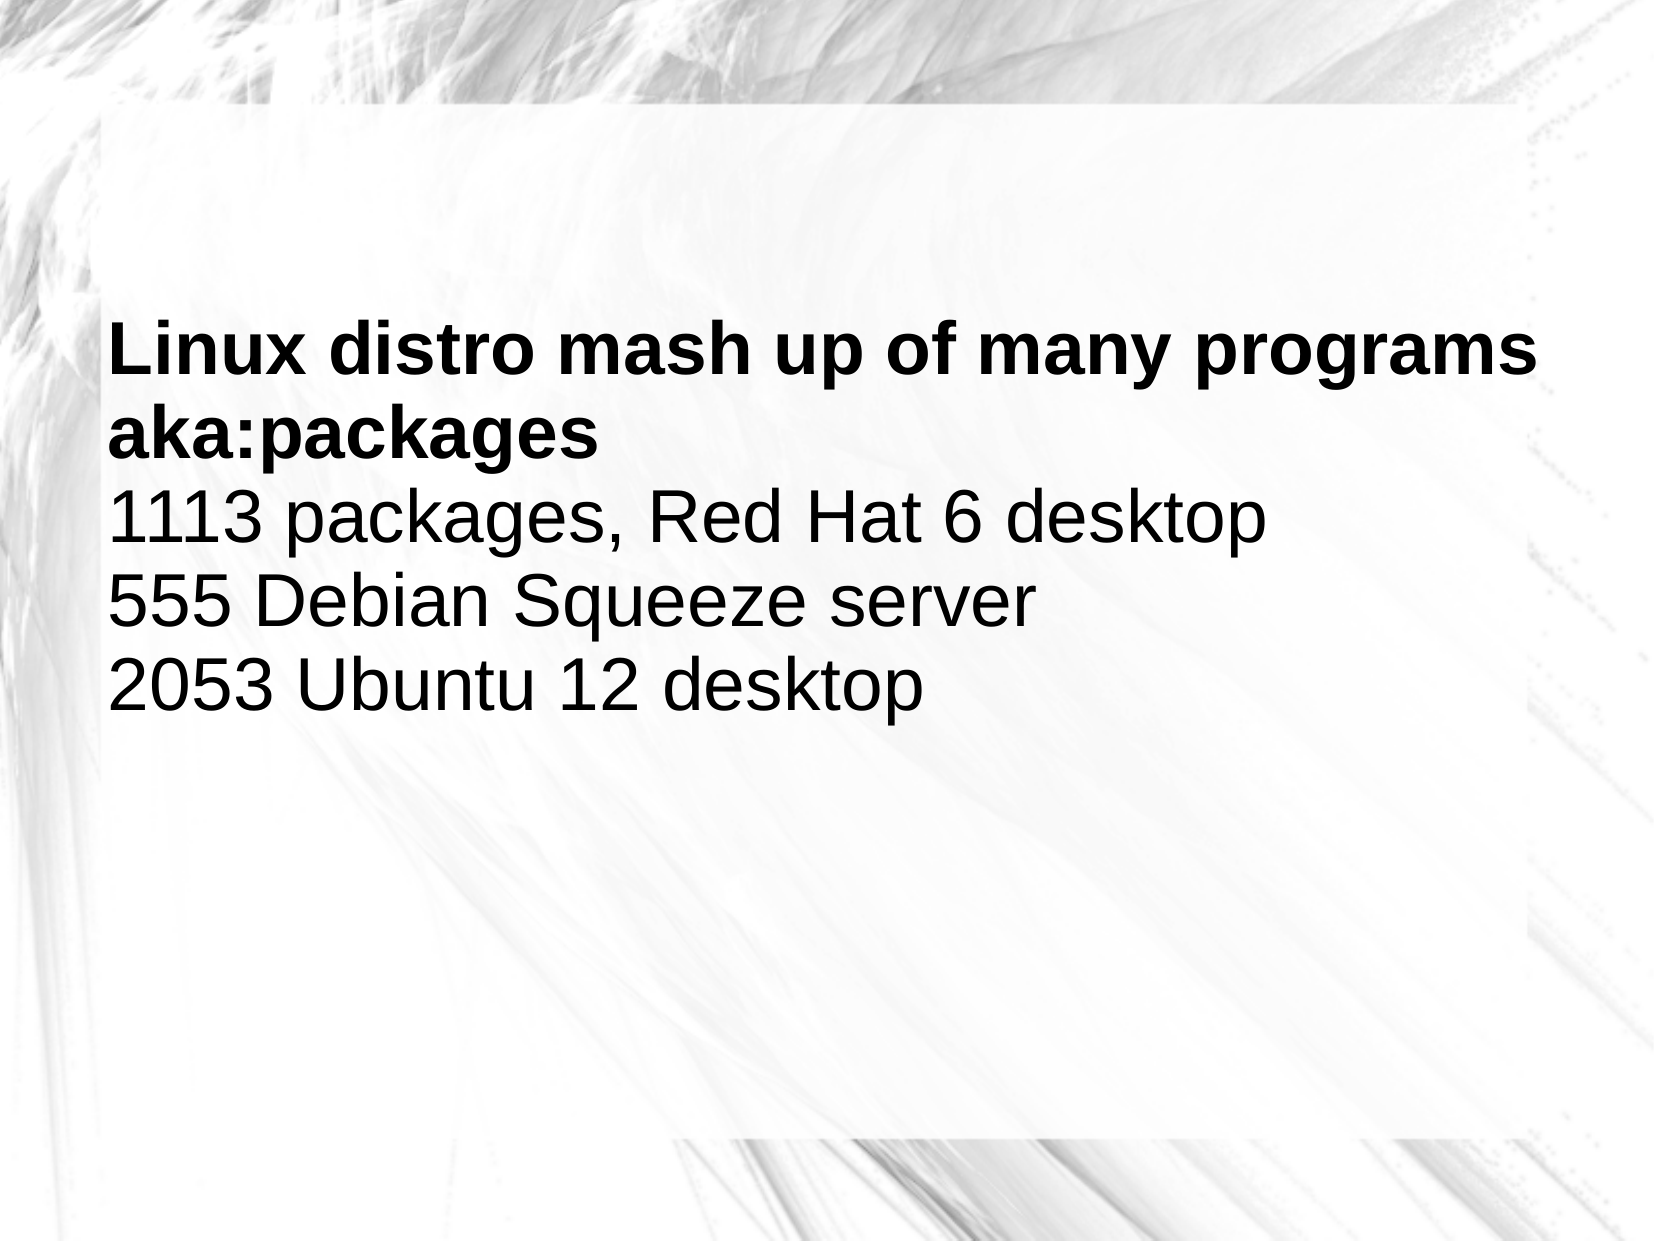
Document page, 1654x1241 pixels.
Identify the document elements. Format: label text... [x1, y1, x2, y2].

picture [0, 0, 1654, 1241]
text_box Linux distro mash up of many programs aka:packages 1113 packages, Red Hat 6 desktop 555 Debian Squeeze server 2053 Ubuntu 12 desktop [93, 299, 1557, 690]
